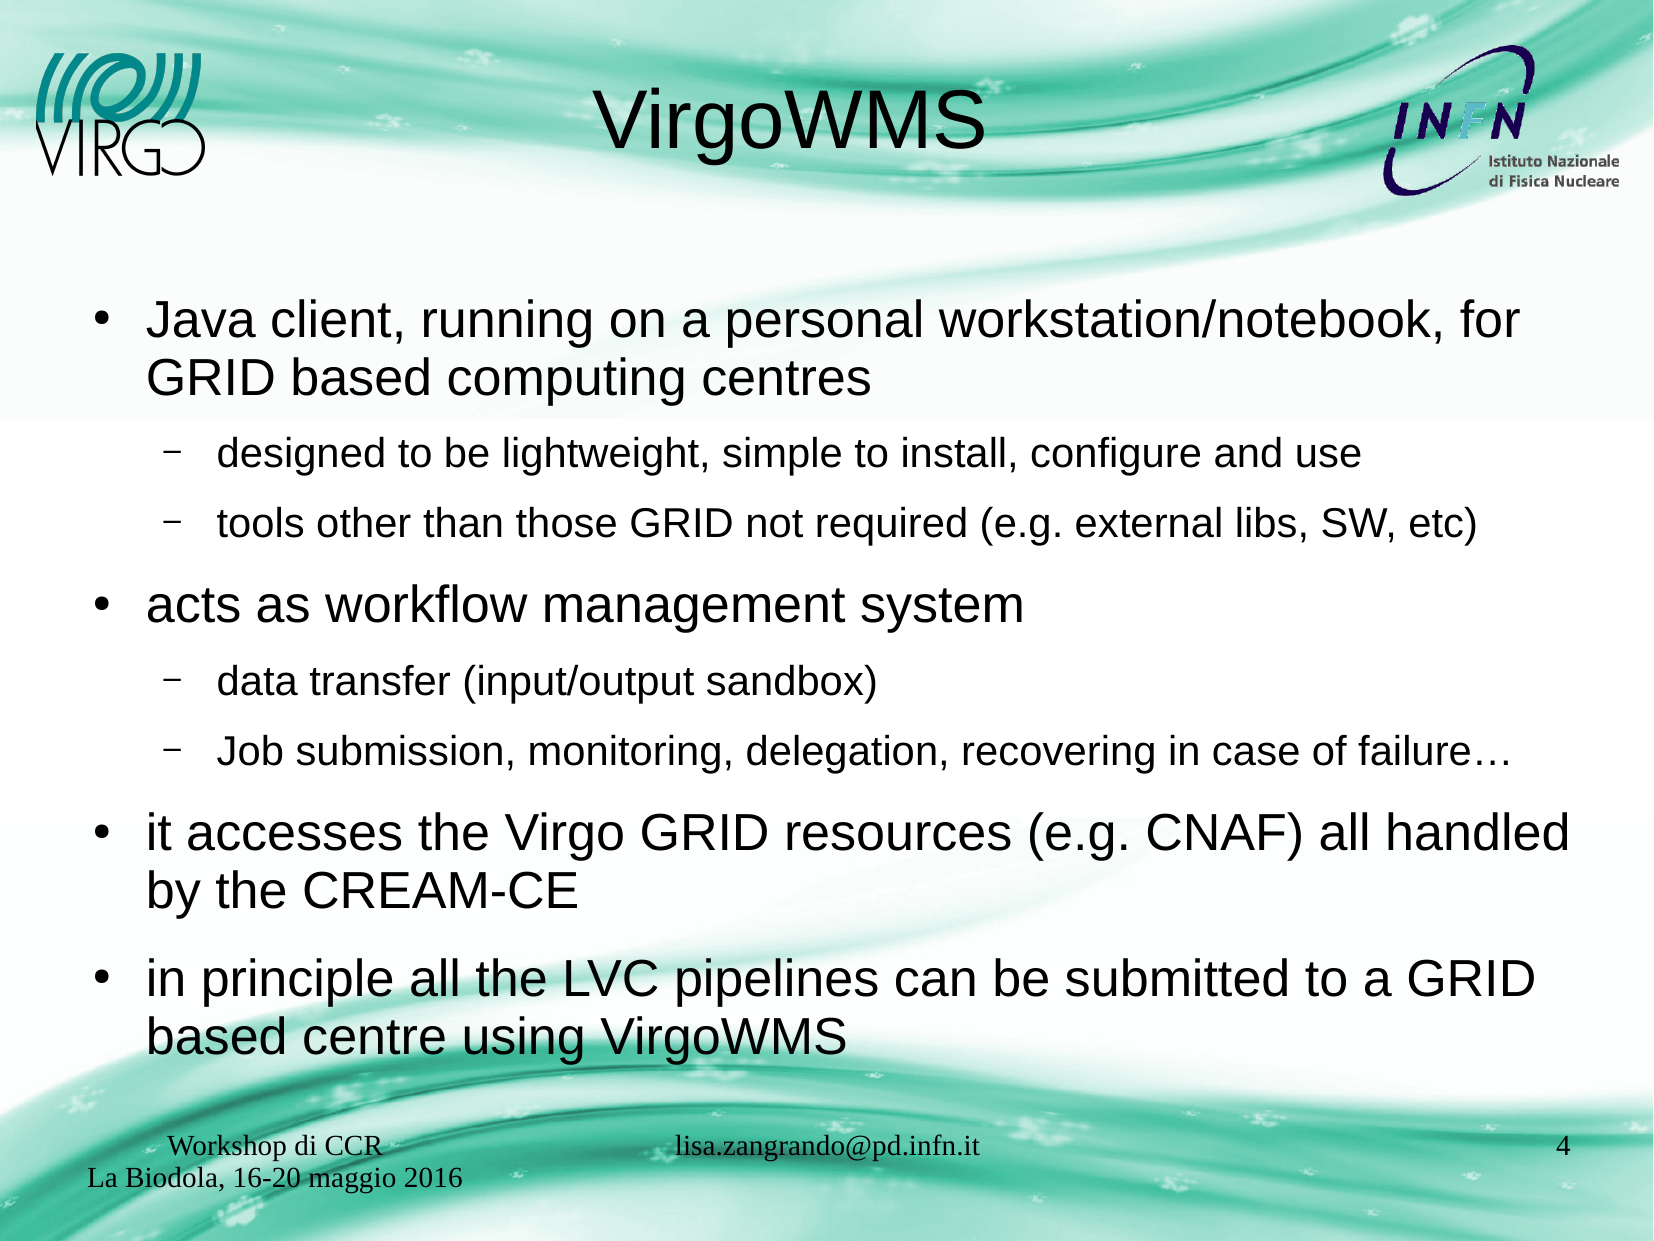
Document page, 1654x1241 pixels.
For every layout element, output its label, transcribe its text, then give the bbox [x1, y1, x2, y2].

picture [361, 1187, 370, 1192]
title VirgoWMS [195, 62, 1351, 178]
picture [0, 0, 1654, 419]
picture [347, 1187, 356, 1192]
list Java client, running on a personal workstation/notebook, for GRID based computing centres designed to be lightweight, simple to install, configure and use tools other than those GRID not required (e.g. external libs, SW, etc) acts as workflow management system data transfer (input/output sandbox) Job submission, monitoring, delegation, recovering in case of failure… it accesses the Virgo GRID resources (e.g. CNAF) all handled by the CREAM-CE in principle all the LVC pipelines can be submitted to a GRID based centre using VirgoWMS [75, 290, 1606, 1186]
picture [0, 818, 1654, 1241]
